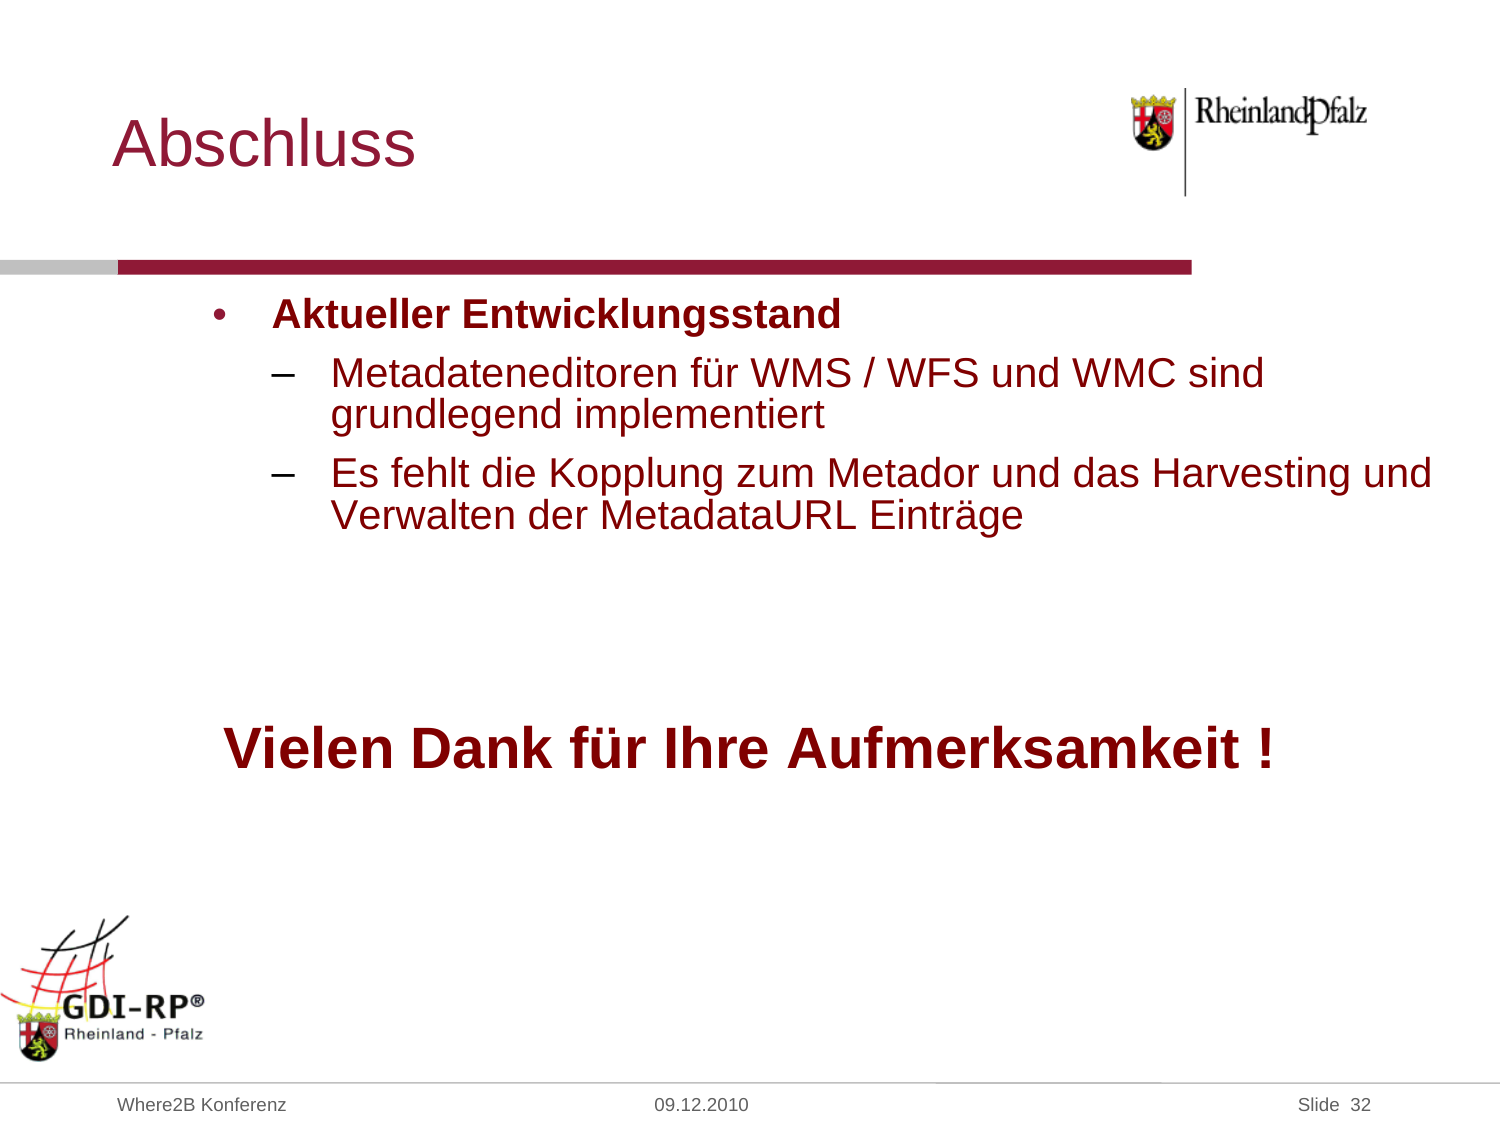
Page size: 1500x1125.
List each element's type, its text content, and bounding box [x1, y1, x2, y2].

text_box Vielen Dank für Ihre Aufmerksamkeit ! [208, 703, 1421, 788]
list Aktueller Entwicklungsstand Metadateneditoren für WMS / WFS und WMC sind grundlegend implementiert Es fehlt die Kopplung zum Metador und das Harvesting und Verwalten der MetadataURL Einträge [212, 295, 1477, 745]
title Abschluss [112, 63, 1071, 224]
picture [1131, 88, 1447, 198]
picture [0, 915, 207, 1063]
